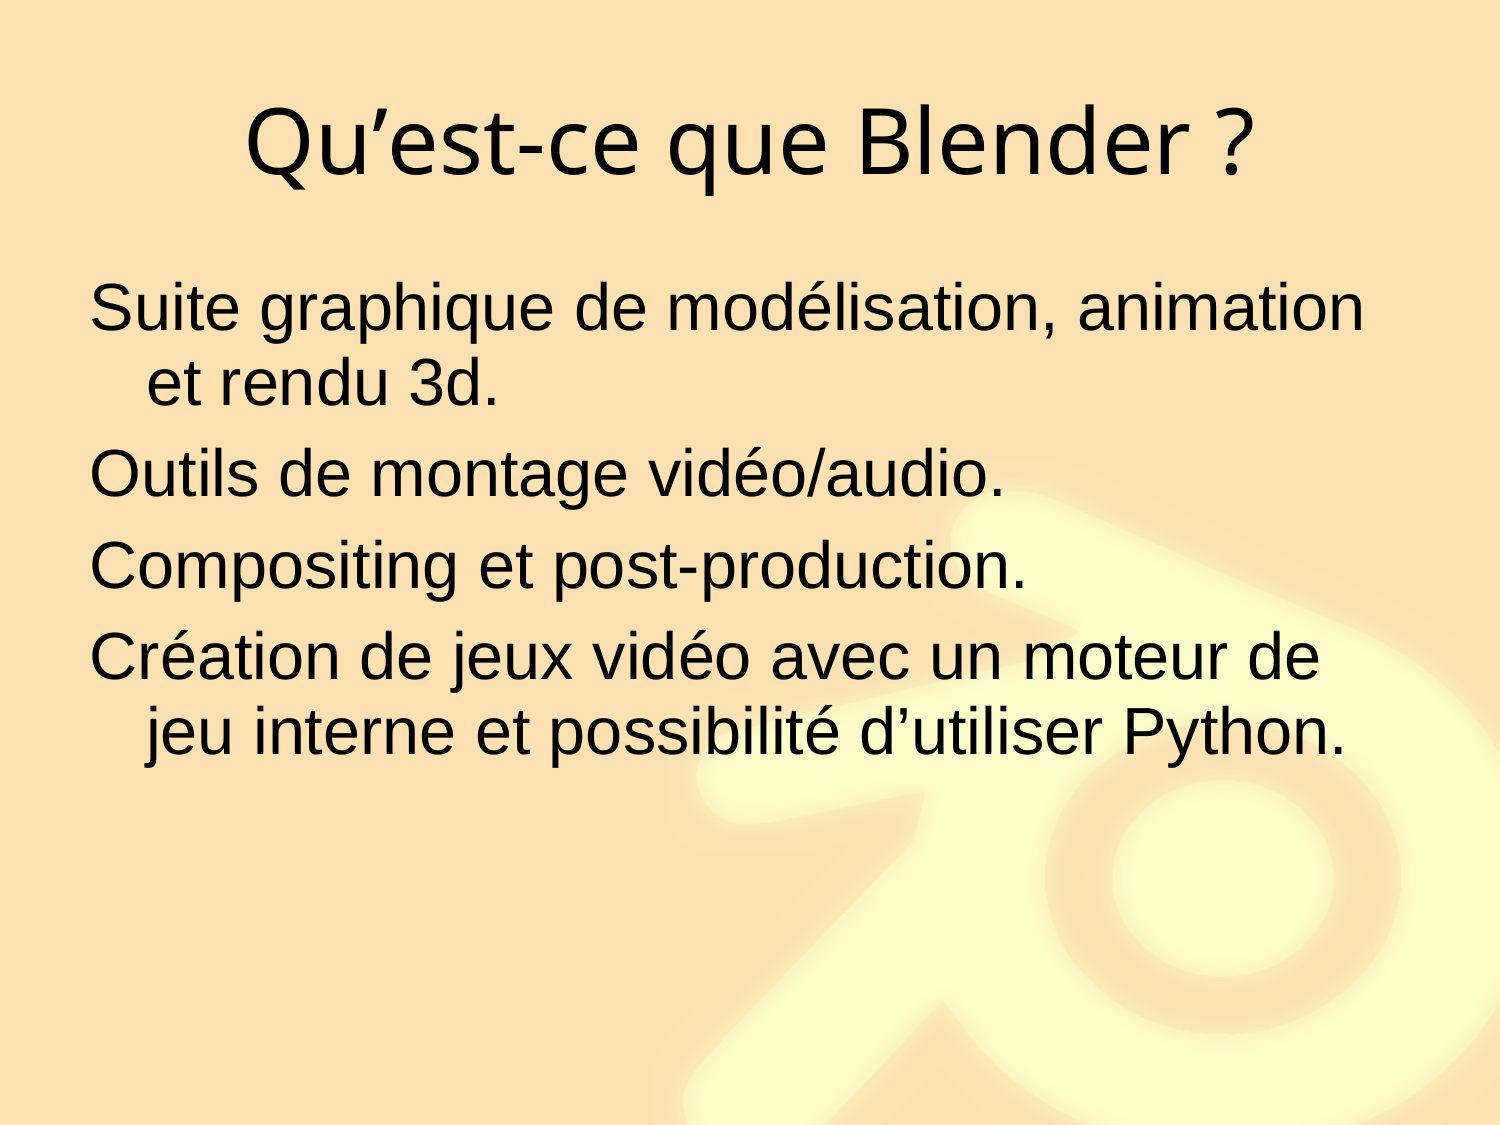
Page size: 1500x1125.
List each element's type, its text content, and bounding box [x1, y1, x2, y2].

title Qu’est-ce que Blender ? [75, 45, 1426, 233]
picture [0, 0, 1500, 1125]
list Suite graphique de modélisation, animation et rendu 3d. Outils de montage vidéo/audio. Compositing et post-production. Création de jeux vidéo avec un moteur de jeu interne et possibilité d’utiliser Python. [75, 262, 1426, 1006]
